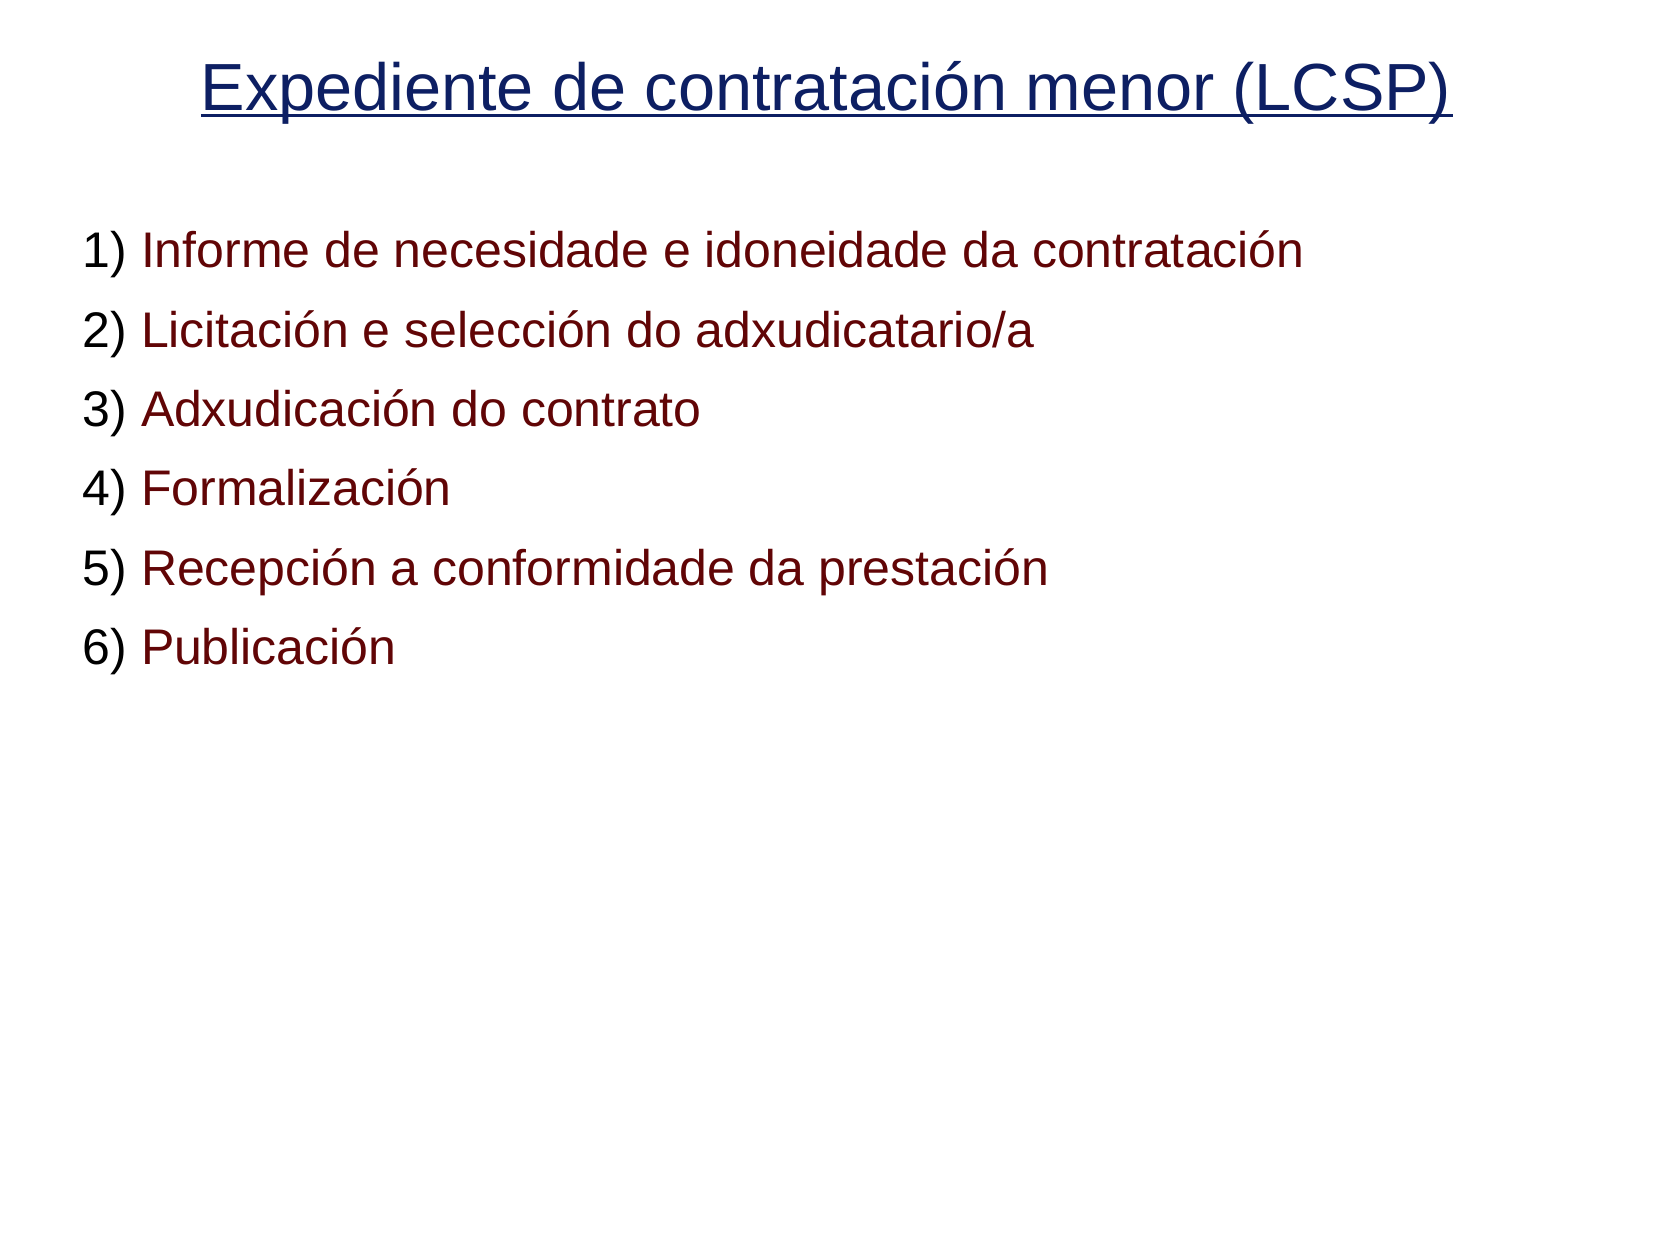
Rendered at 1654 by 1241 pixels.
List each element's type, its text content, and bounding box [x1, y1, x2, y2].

subtitle Expediente de contratación menor (LCSP) Informe de necesidade e idoneidade da contratación Licitación e selección do adxudicatario/a Adxudicación do contrato Formalización Recepción a conformidade da prestación Publicación [82, 49, 1571, 1010]
